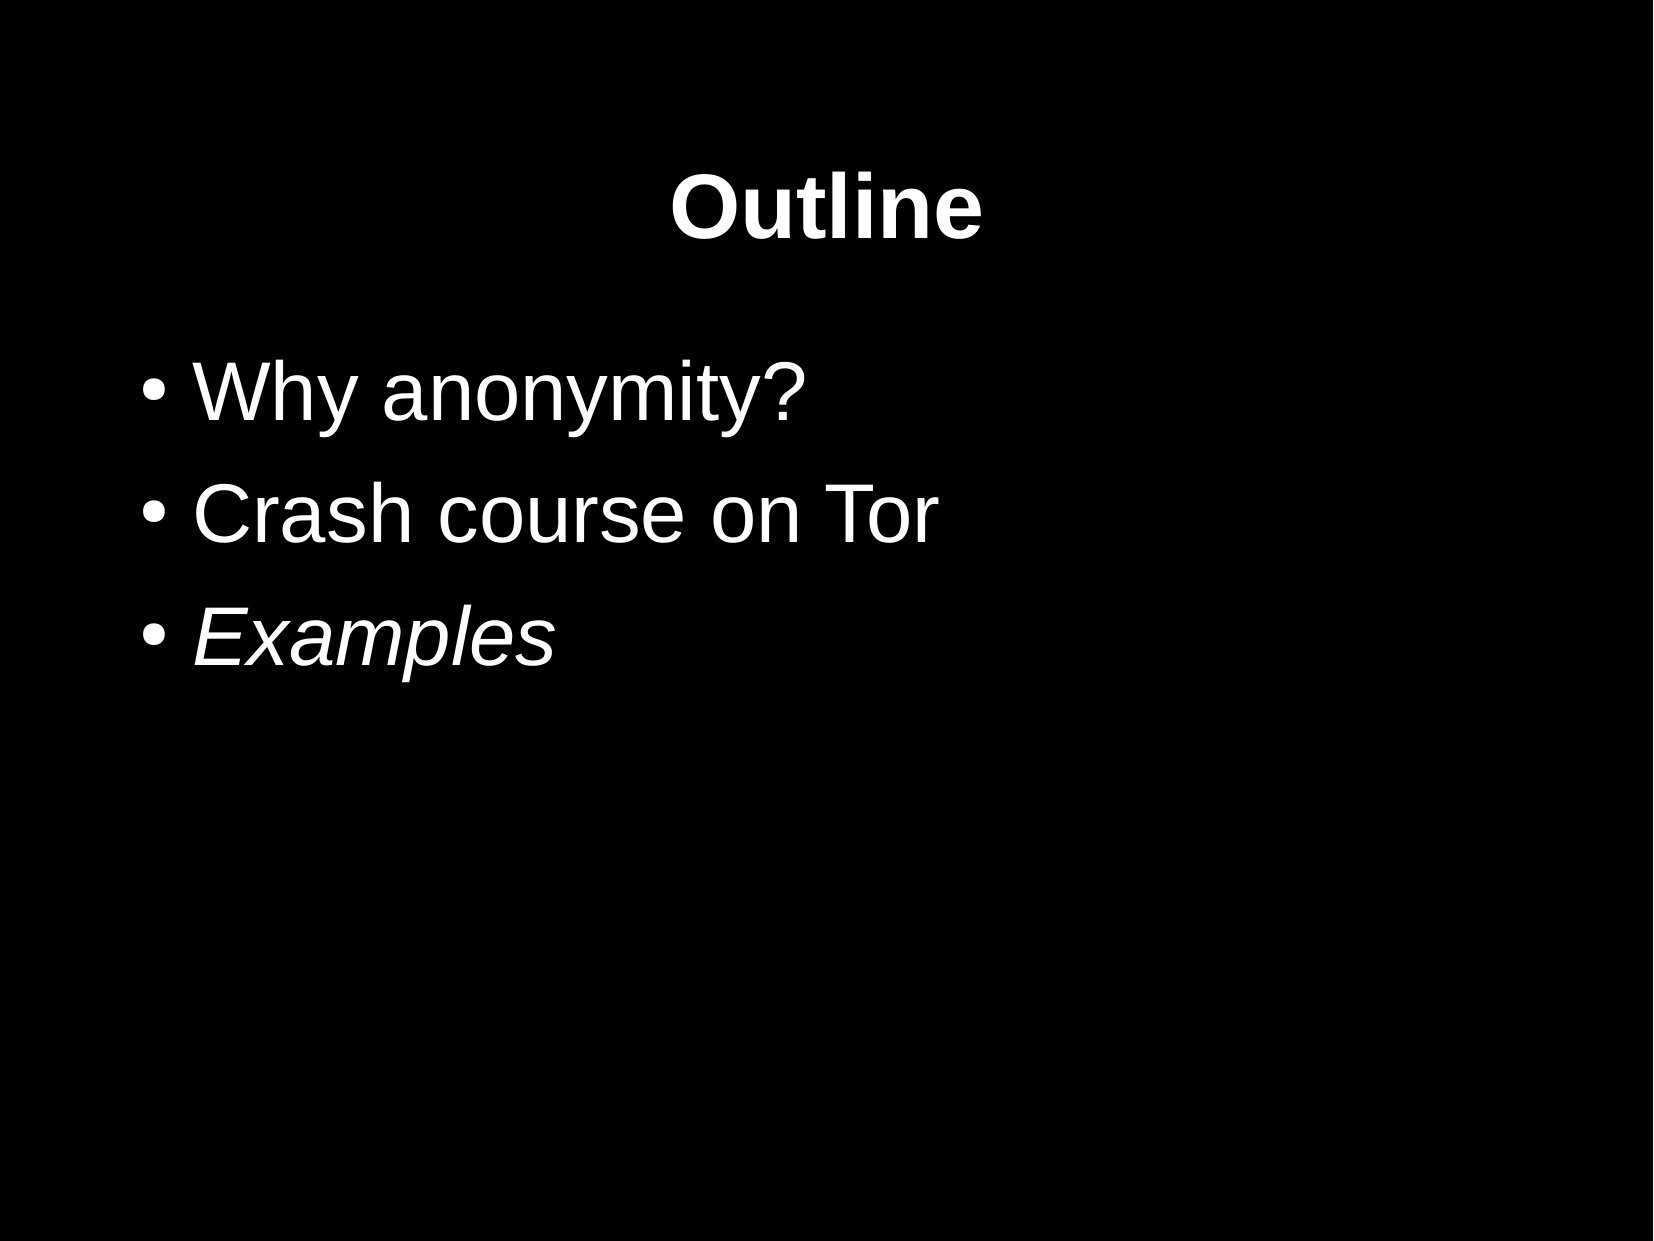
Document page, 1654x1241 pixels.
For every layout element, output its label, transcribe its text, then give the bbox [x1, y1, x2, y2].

list Why anonymity? Crash course on Tor Examples [121, 344, 1534, 683]
title Outline [121, 102, 1534, 311]
